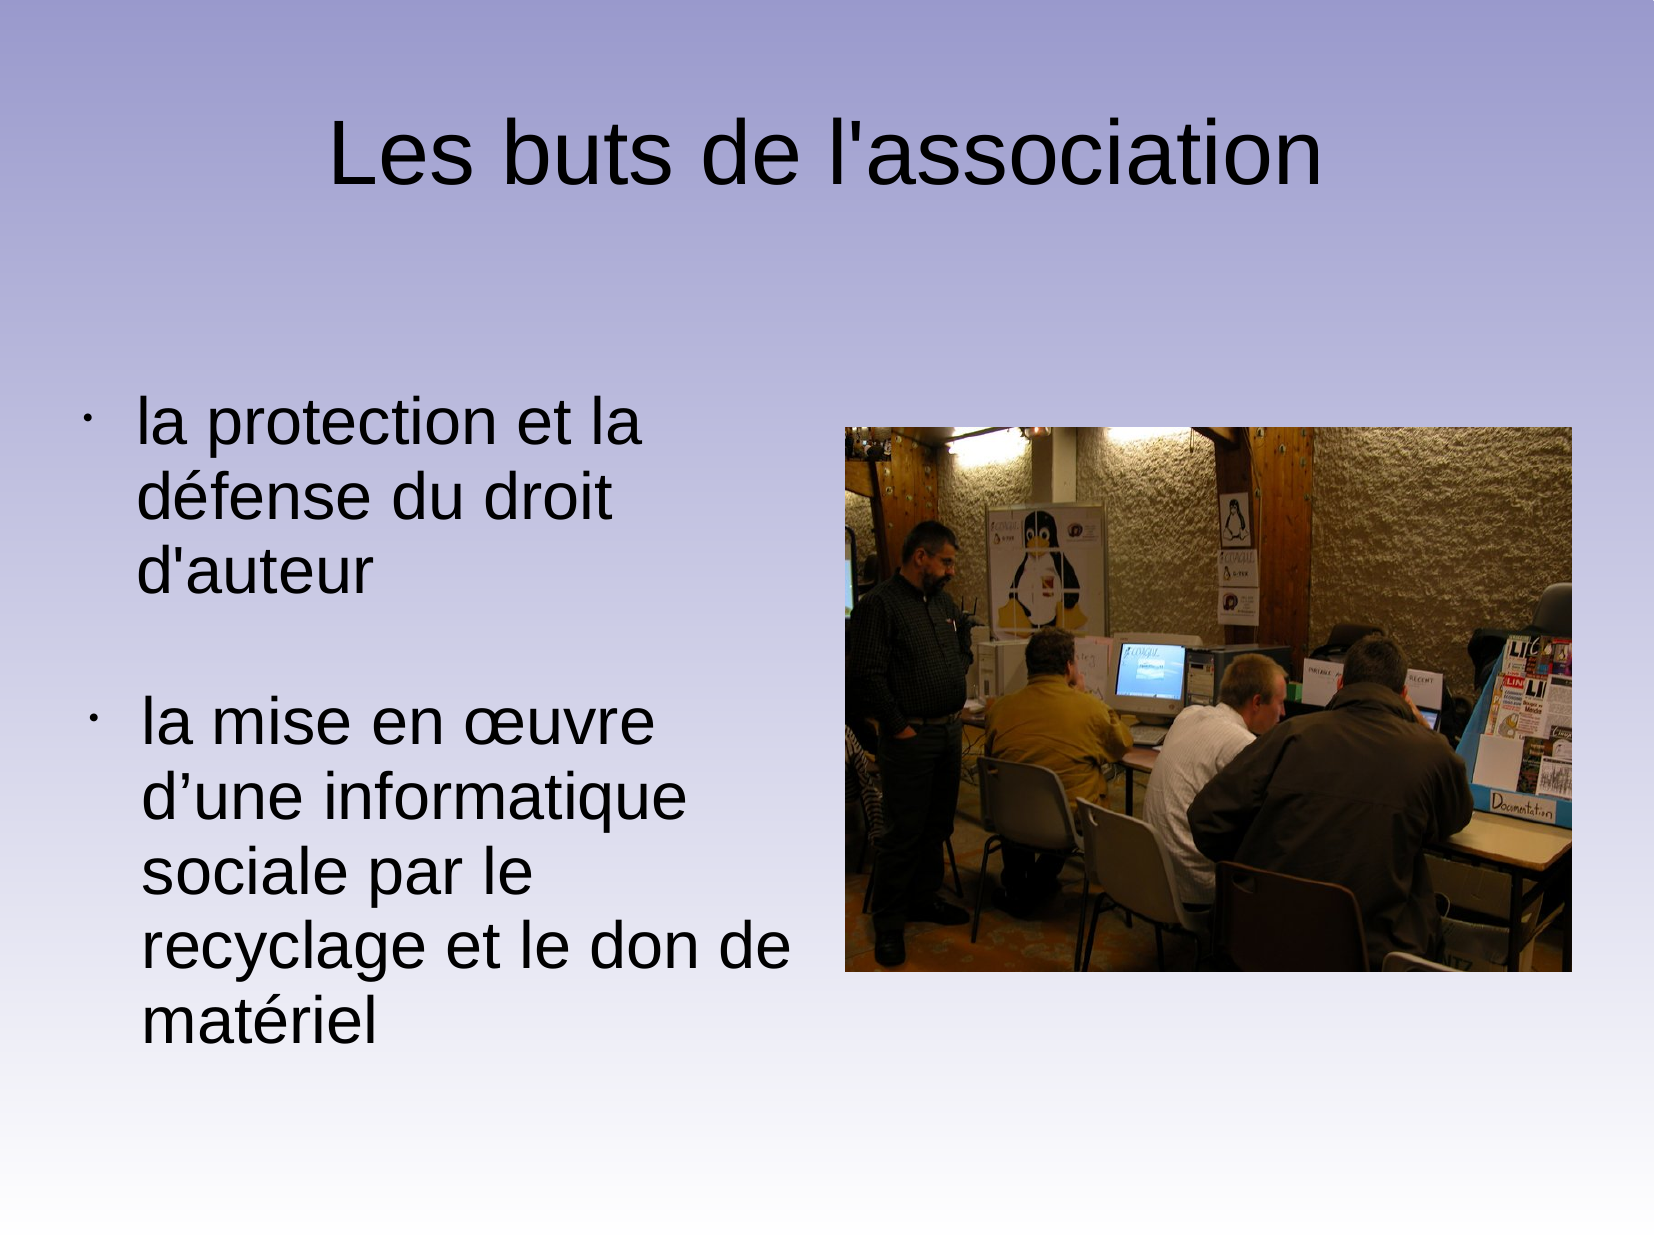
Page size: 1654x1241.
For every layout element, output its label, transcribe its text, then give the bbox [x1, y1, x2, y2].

list la mise en œuvre d’une informatique sociale par le recyclage et le don de matériel [71, 684, 798, 1063]
list la protection et la défense du droit d'auteur [65, 383, 792, 626]
picture [845, 427, 1572, 972]
title Les buts de l'association [82, 49, 1571, 257]
